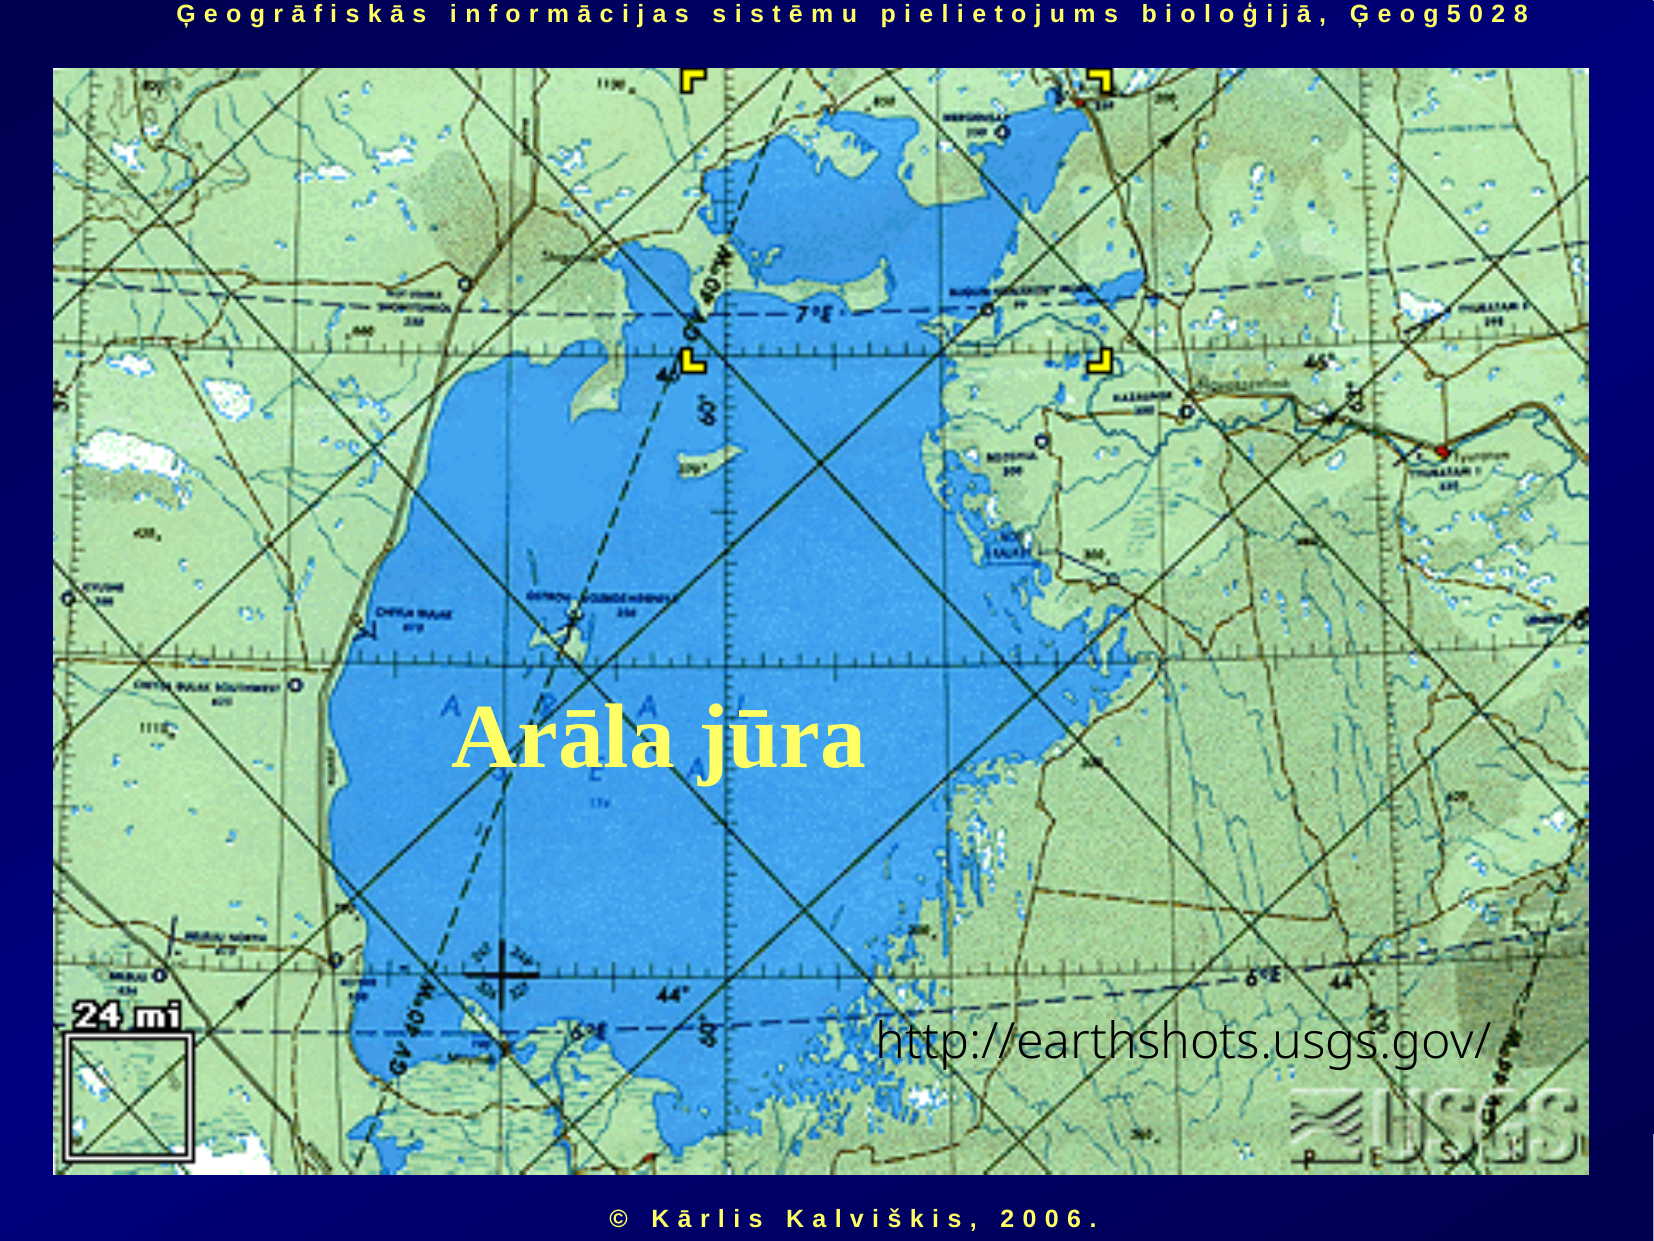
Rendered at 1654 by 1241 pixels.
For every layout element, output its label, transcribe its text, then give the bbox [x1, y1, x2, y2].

title Arāla jūra [355, 633, 964, 841]
picture [53, 68, 1589, 1175]
text_box http://earthshots.usgs.gov/ [822, 1005, 1571, 1063]
